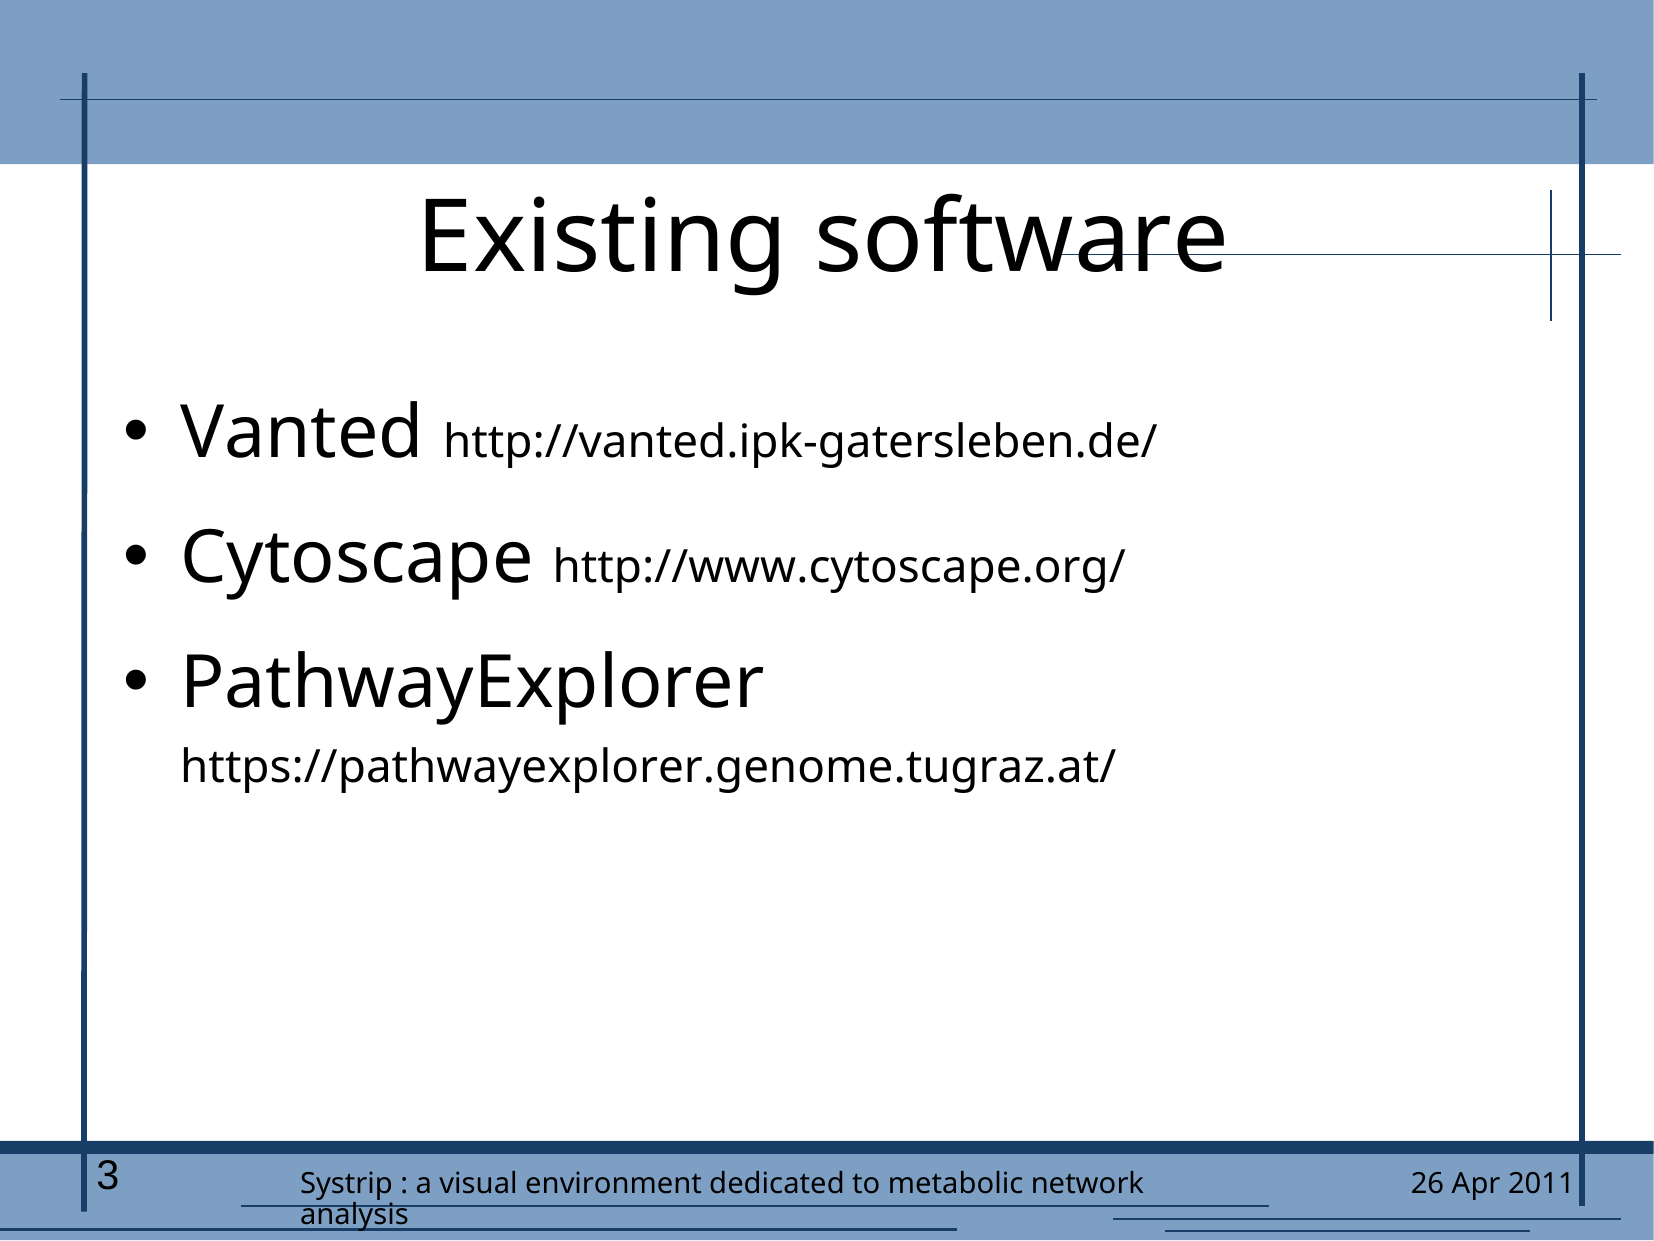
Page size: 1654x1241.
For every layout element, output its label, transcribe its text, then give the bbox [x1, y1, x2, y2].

list Vanted http://vanted.ipk-gatersleben.de/ Cytoscape http://www.cytoscape.org/ PathwayExplorer https://pathwayexplorer.genome.tugraz.at/ [124, 372, 1537, 1103]
title Existing software [117, 124, 1530, 332]
